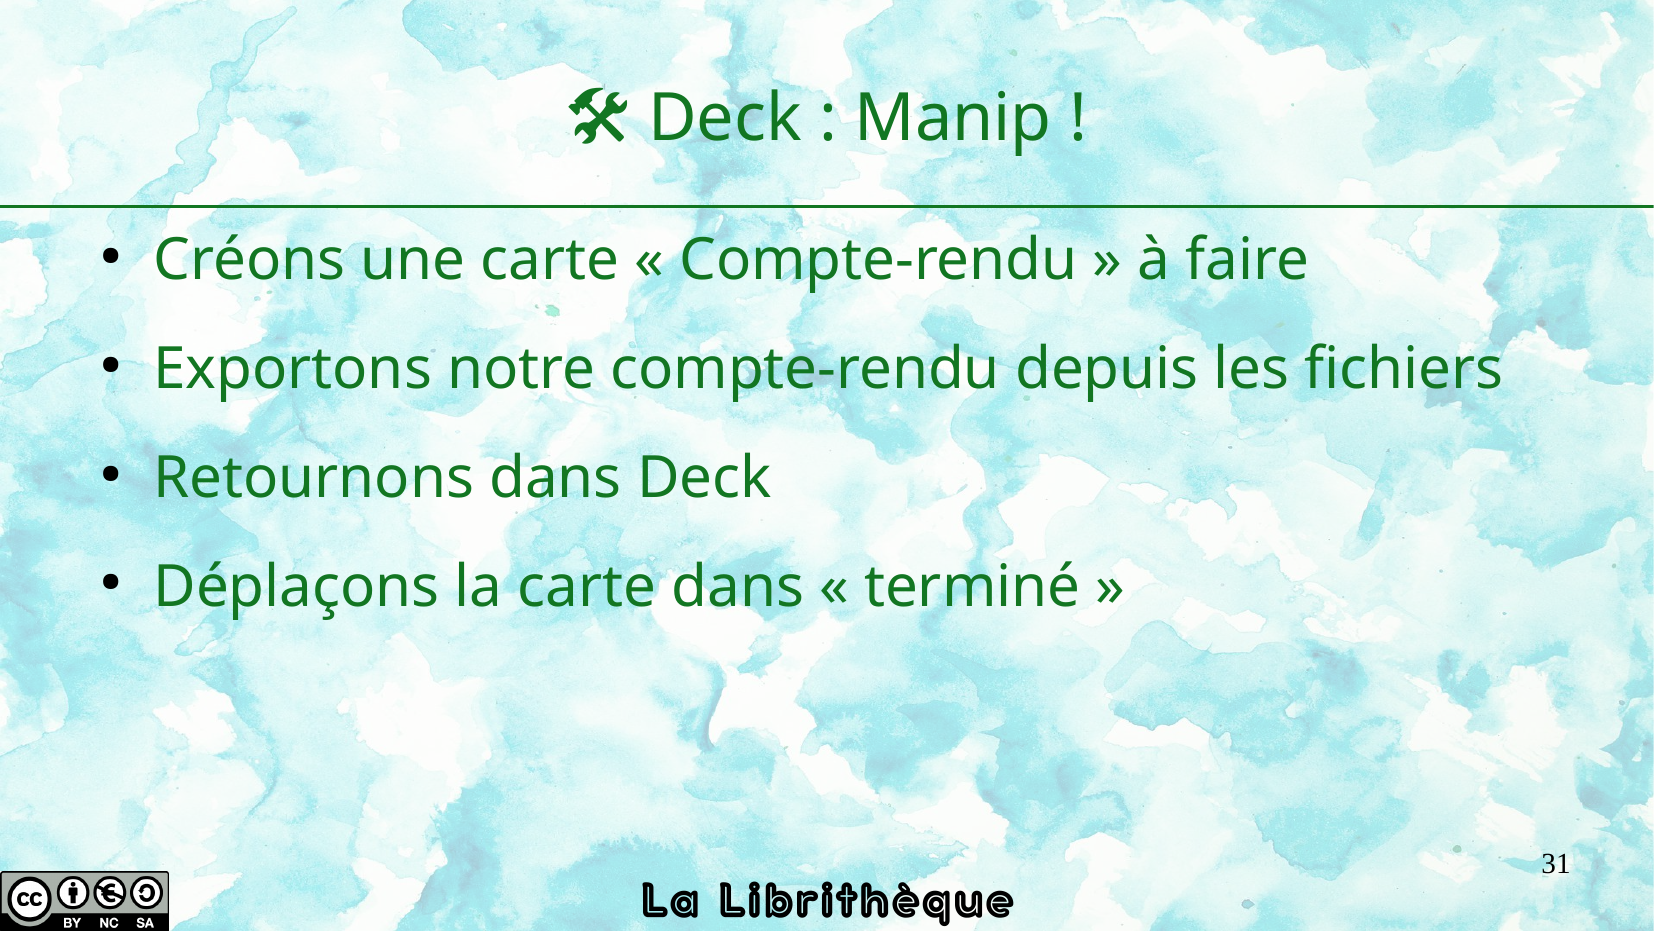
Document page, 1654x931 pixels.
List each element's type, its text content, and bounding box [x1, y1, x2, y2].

picture [0, 871, 169, 931]
picture [628, 827, 1026, 931]
list Créons une carte « Compte-rendu » à faire Exportons notre compte-rendu depuis les fichiers Retournons dans Deck Déplaçons la carte dans « terminé » [82, 217, 1571, 827]
title 🛠 Deck : Manip ! [82, 37, 1571, 193]
